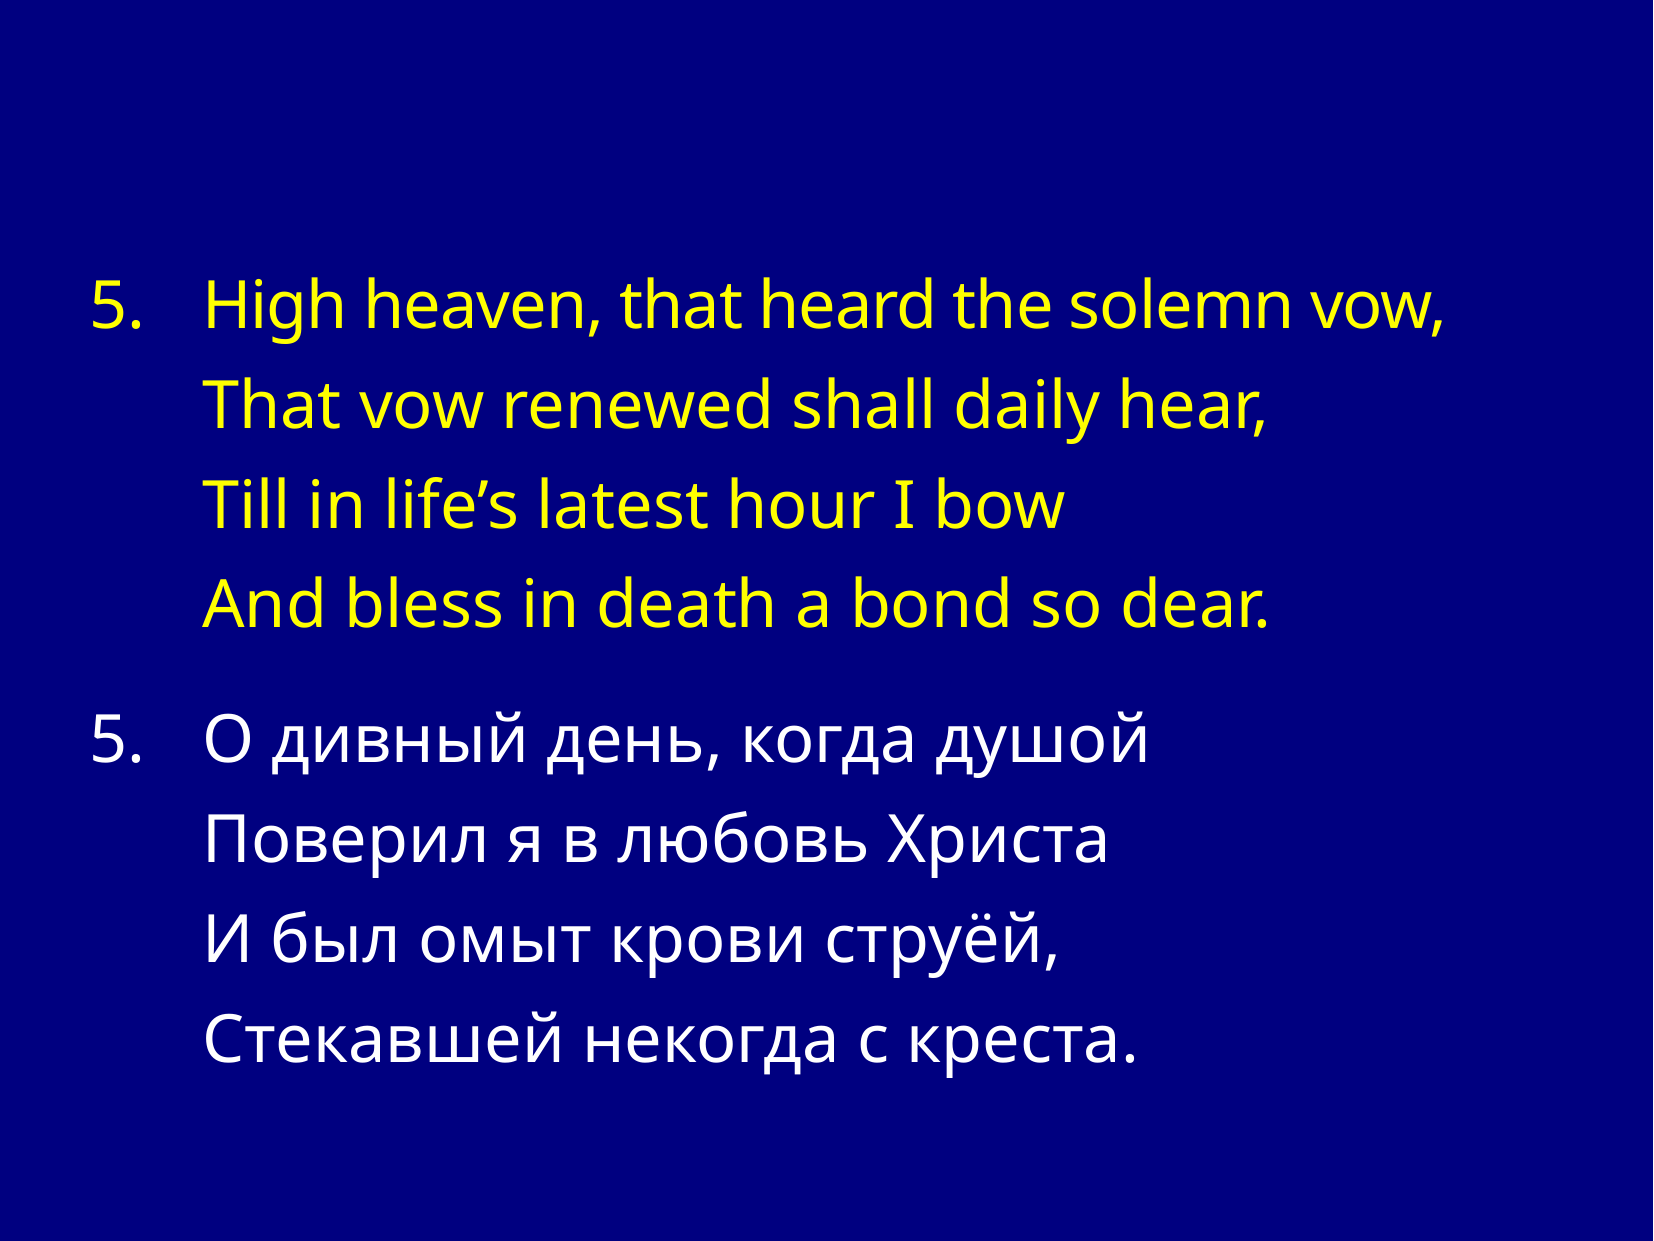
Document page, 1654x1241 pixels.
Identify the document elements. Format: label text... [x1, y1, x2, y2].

text_box 5. О дивный день, когда душой Поверил я в любовь Христа И был омыт крови струёй, Стекавшей некогда с креста. [75, 675, 1576, 1163]
text_box 5. High heaven, that heard the solemn vow, That vow renewed shall daily hear, Till in life’s latest hour I bow And bless in death a bond so dear. [75, 150, 1653, 638]
